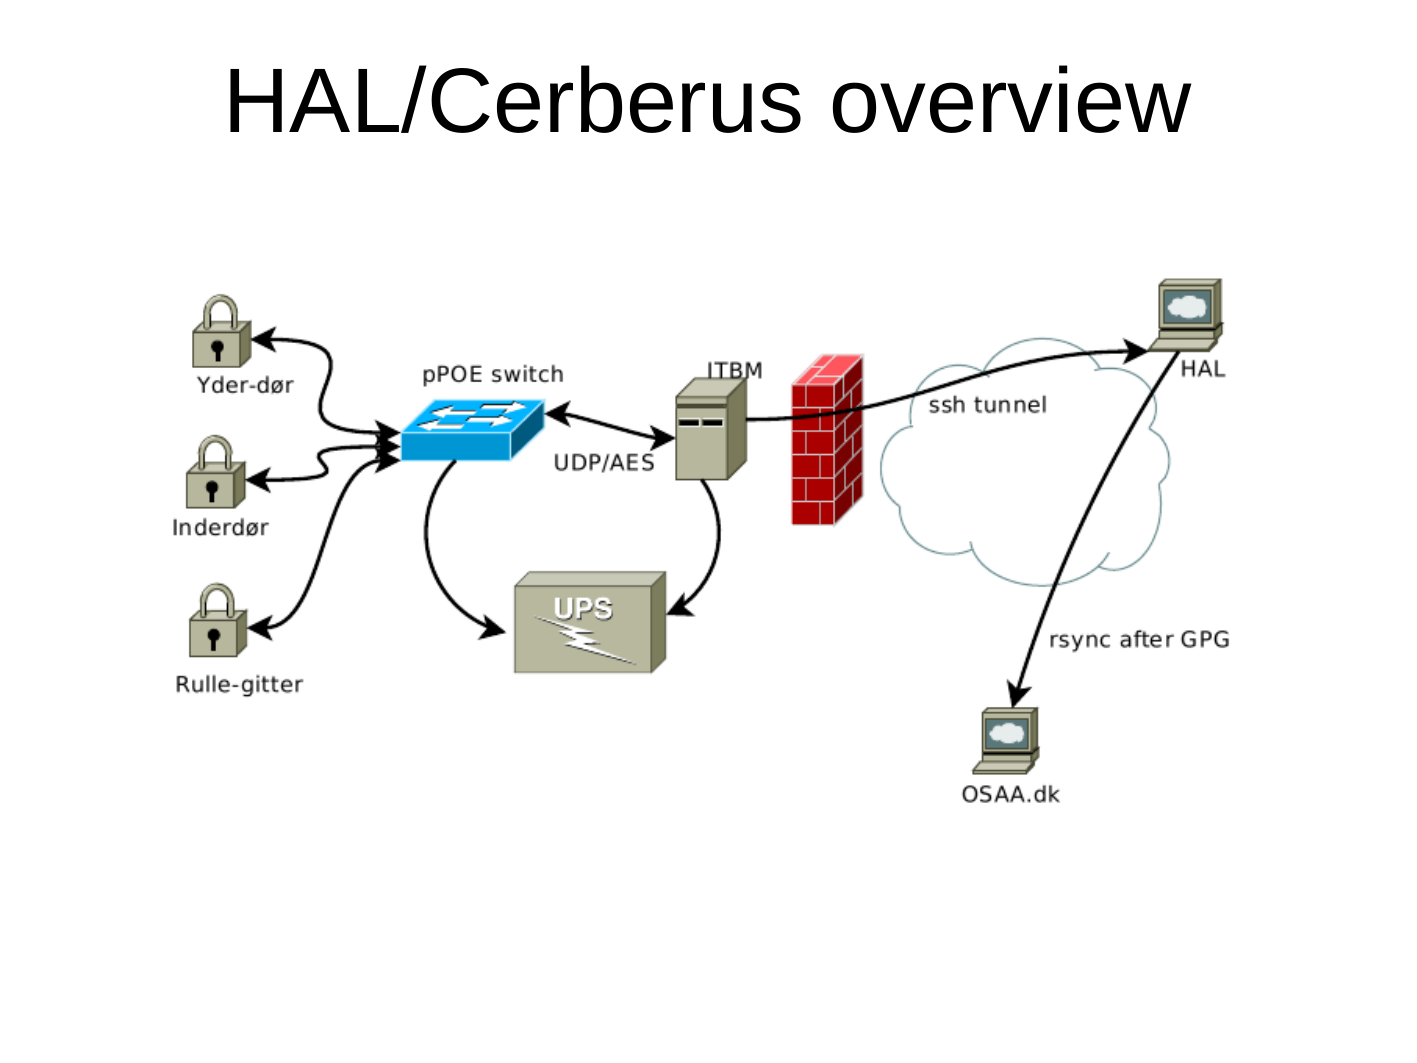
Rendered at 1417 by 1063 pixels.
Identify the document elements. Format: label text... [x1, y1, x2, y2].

text_box HAL/Cerberus overview [70, 42, 1346, 172]
picture [141, 235, 1276, 828]
